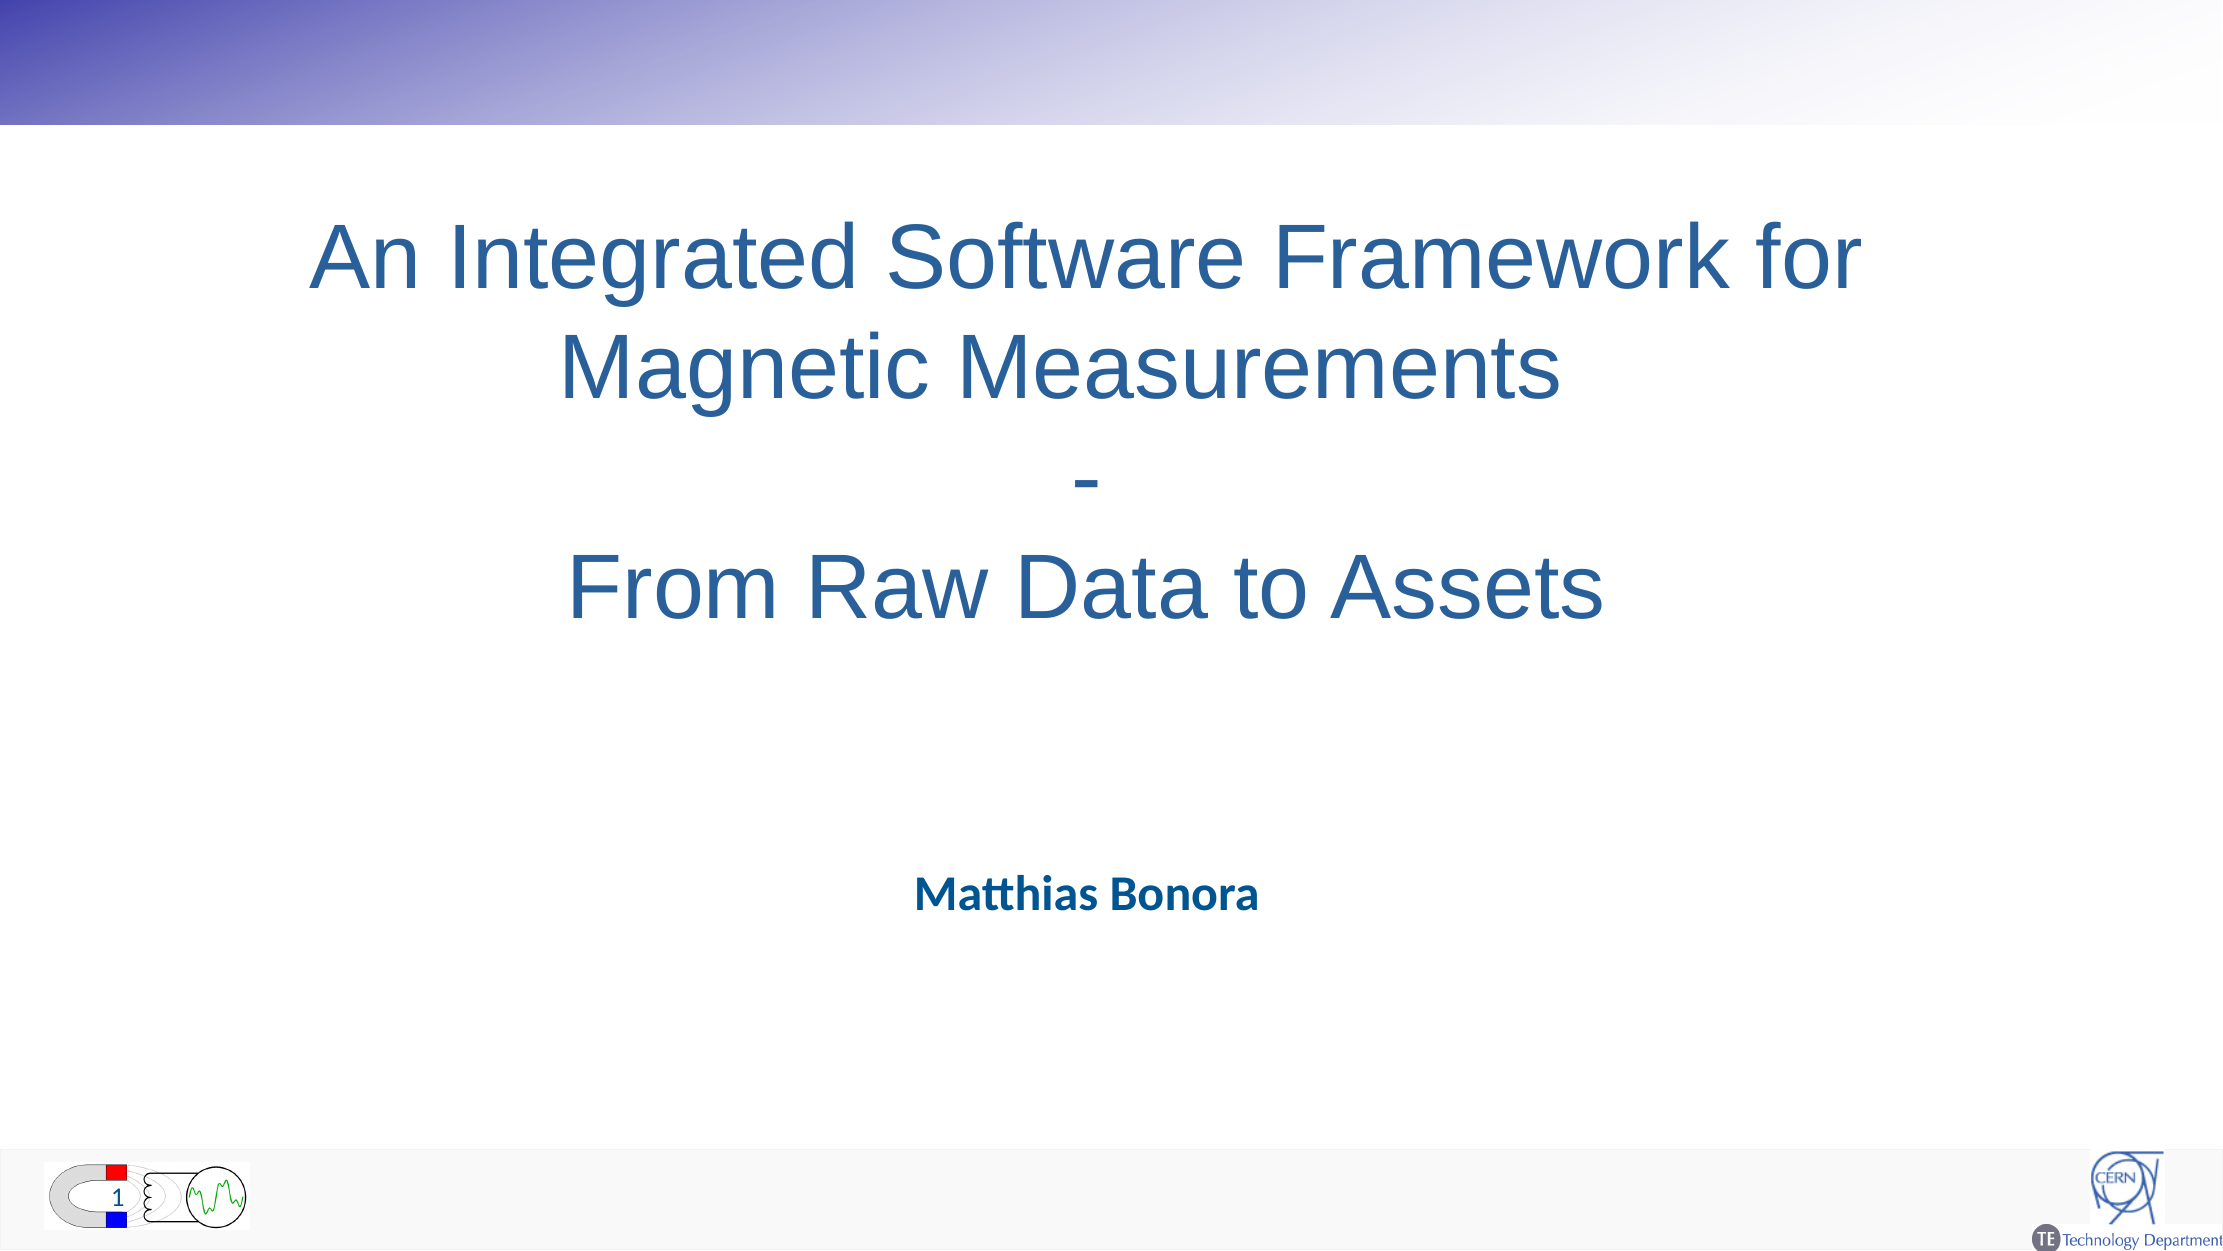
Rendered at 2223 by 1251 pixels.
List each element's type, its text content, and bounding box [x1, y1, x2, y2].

picture [2032, 1149, 2223, 1251]
picture [44, 1162, 250, 1230]
text_box An Integrated Software Framework for Magnetic Measurements - From Raw Data to Assets Matthias Bonora [270, 188, 1937, 869]
